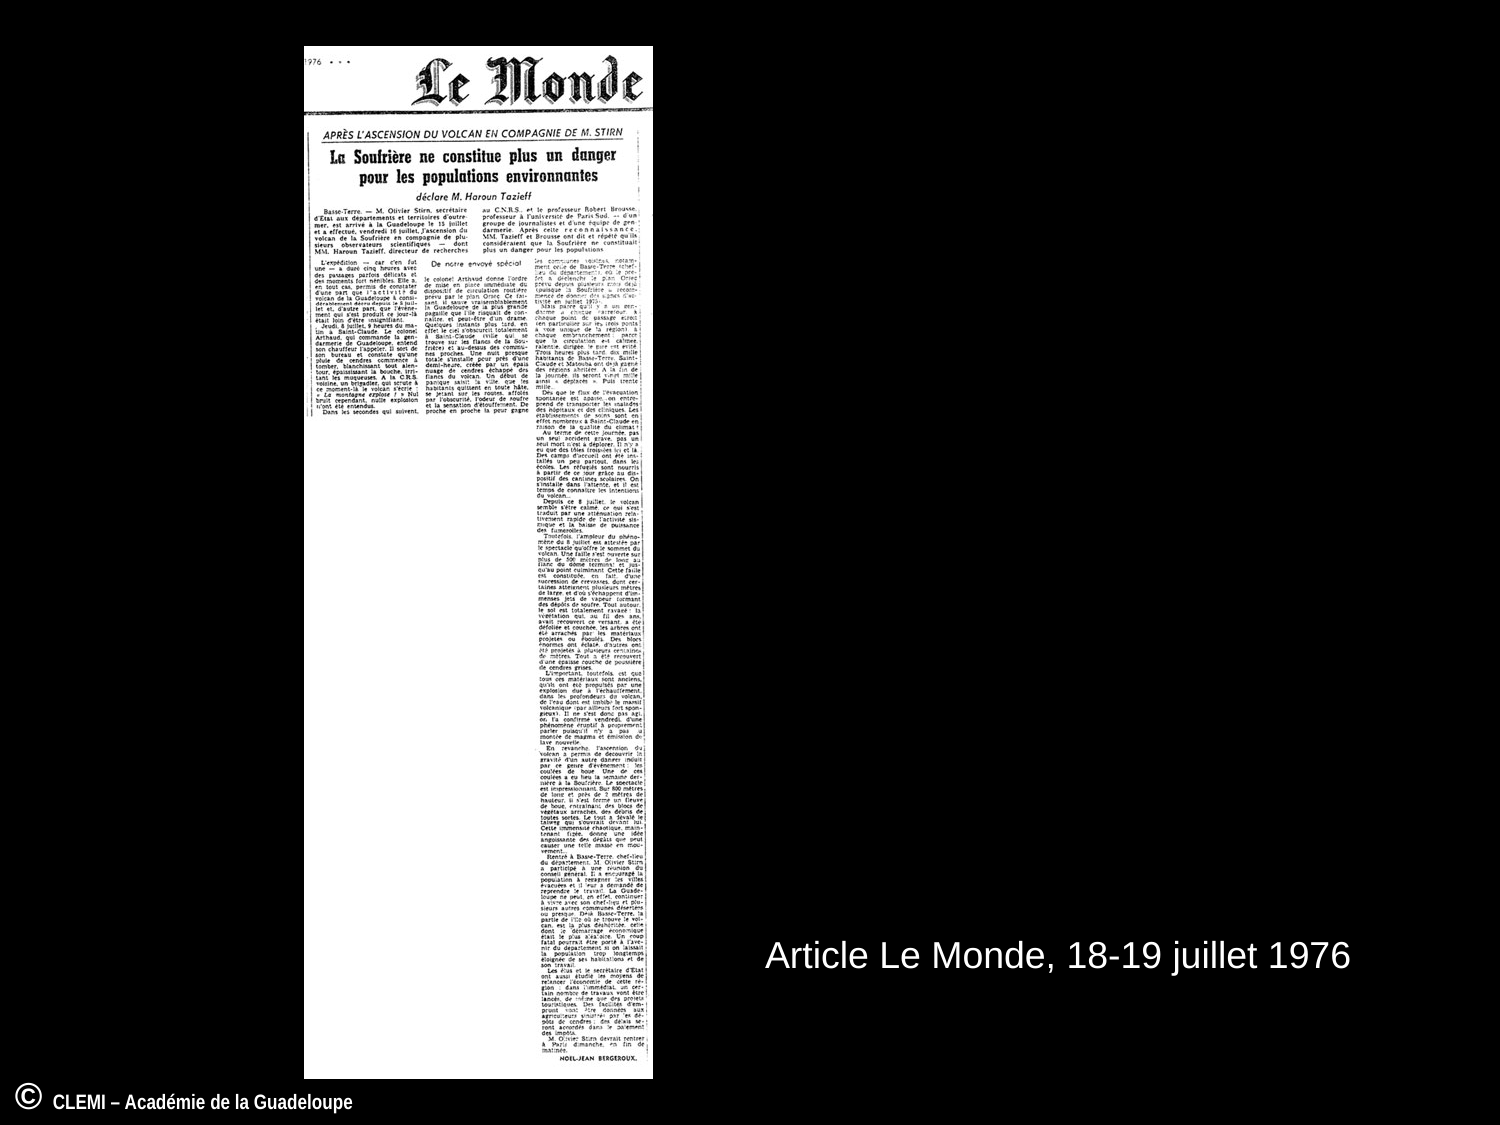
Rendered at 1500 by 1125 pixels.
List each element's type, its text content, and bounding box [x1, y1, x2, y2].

text_box © CLEMI – Académie de la Guadeloupe [0, 1067, 575, 1125]
title Article Le Monde, 18-19 juillet 1976 [750, 913, 1454, 997]
picture [304, 46, 653, 1079]
